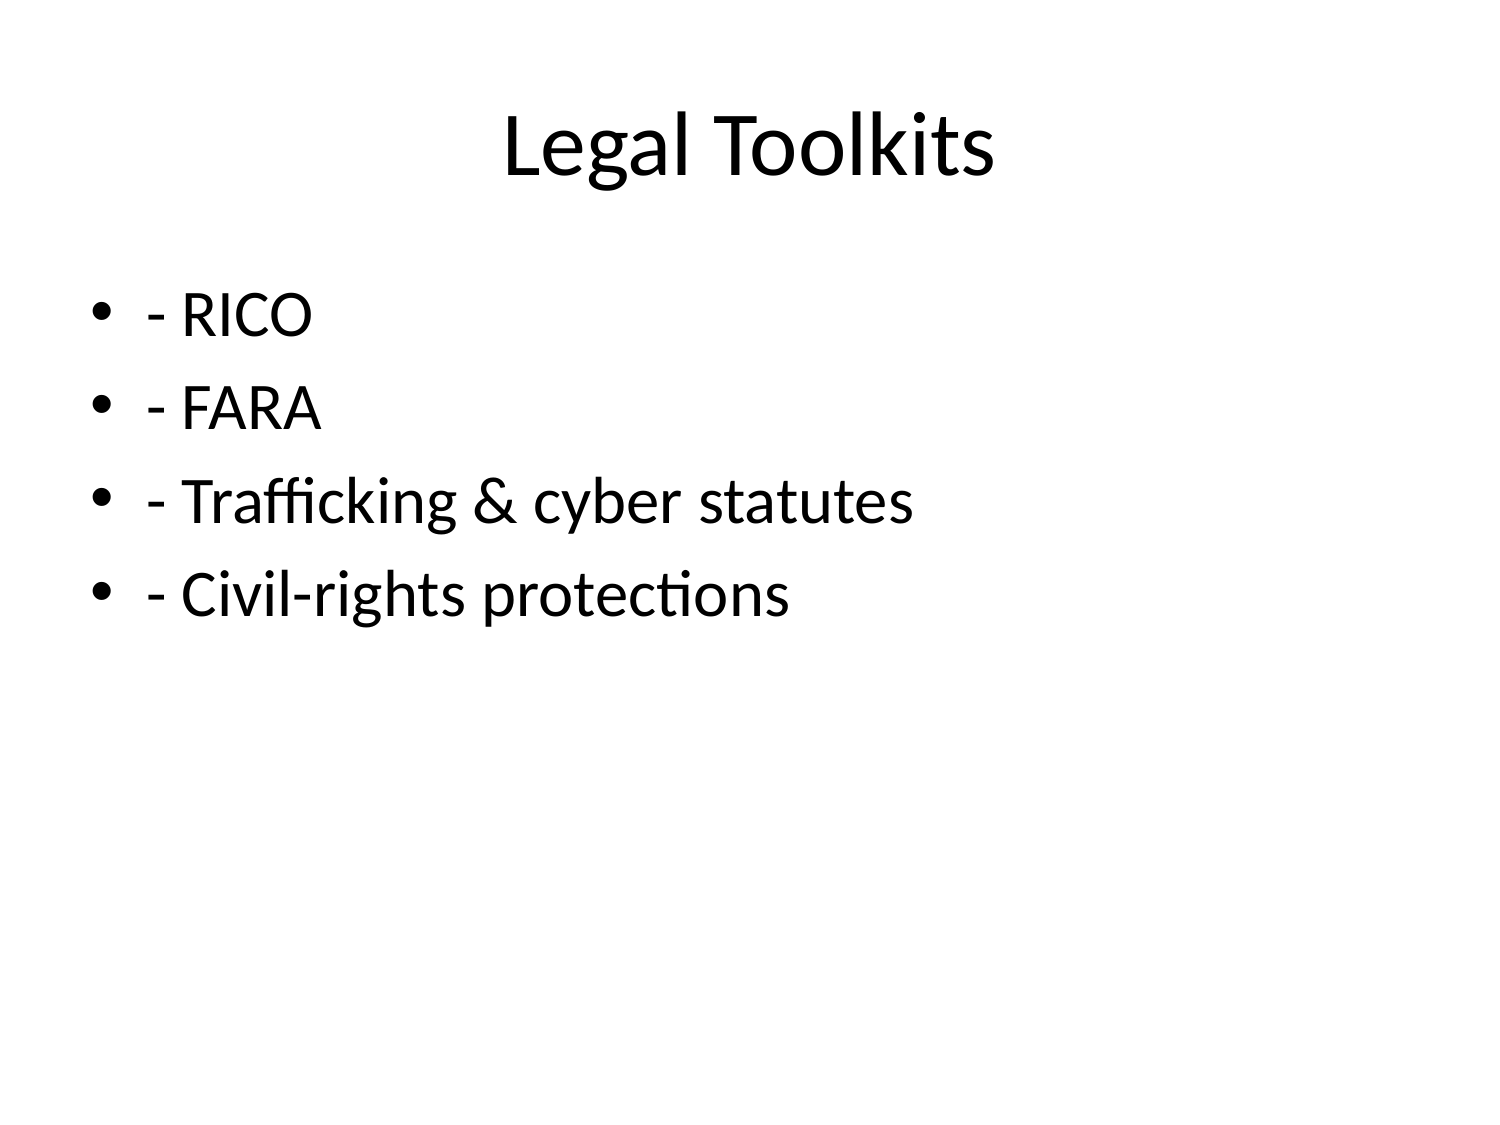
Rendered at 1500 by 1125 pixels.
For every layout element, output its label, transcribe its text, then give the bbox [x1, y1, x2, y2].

title Legal Toolkits [75, 45, 1425, 233]
list - RICO - FARA - Trafficking & cyber statutes - Civil-rights protections [75, 262, 1425, 1005]
